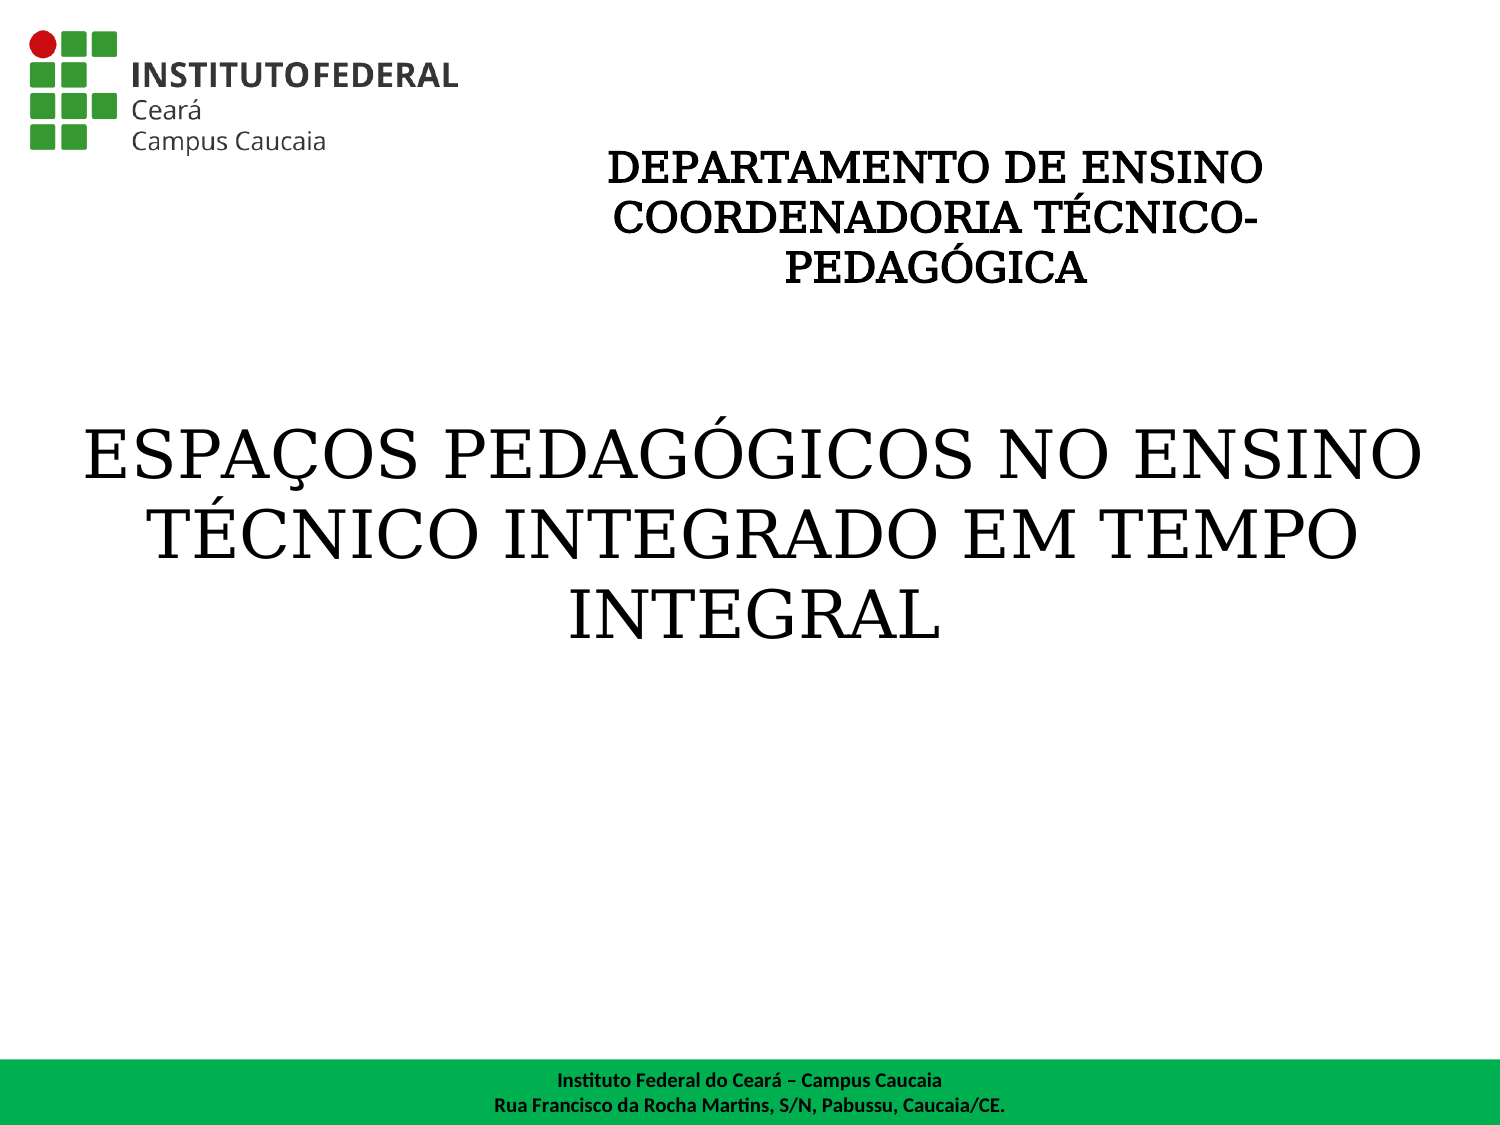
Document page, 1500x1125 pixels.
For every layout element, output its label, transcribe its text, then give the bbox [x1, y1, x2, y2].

picture [29, 30, 458, 156]
subtitle ESPAÇOS PEDAGÓGICOS NO ENSINO TÉCNICO INTEGRADO EM TEMPO INTEGRAL [79, 307, 1430, 756]
text_box DEPARTAMENTO DE ENSINO COORDENADORIA TÉCNICO-PEDAGÓGICA [484, 82, 1387, 307]
title [75, 45, 1426, 233]
